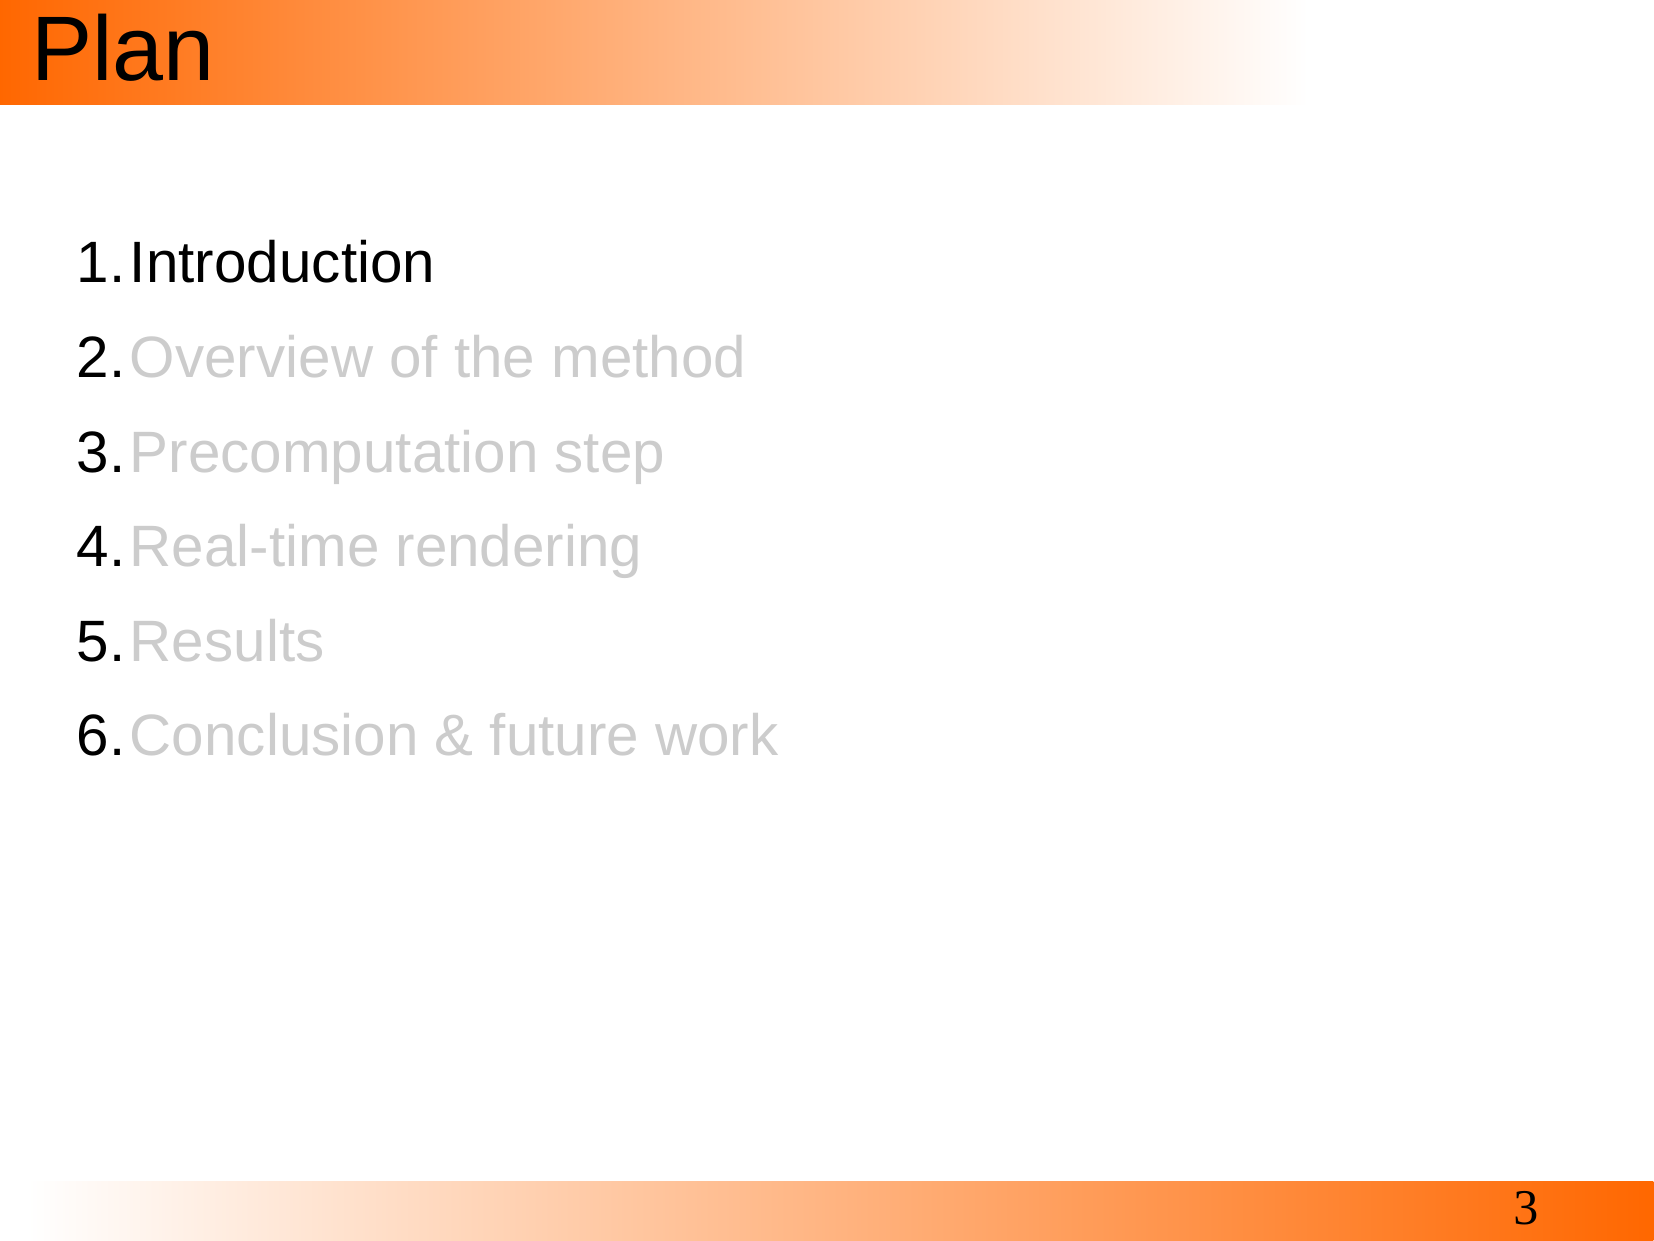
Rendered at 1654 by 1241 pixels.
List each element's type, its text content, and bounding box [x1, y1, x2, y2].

list Introduction Overview of the method Precomputation step Real-time rendering Results Conclusion & future work [41, 230, 1585, 1052]
title Plan [31, 0, 1423, 101]
